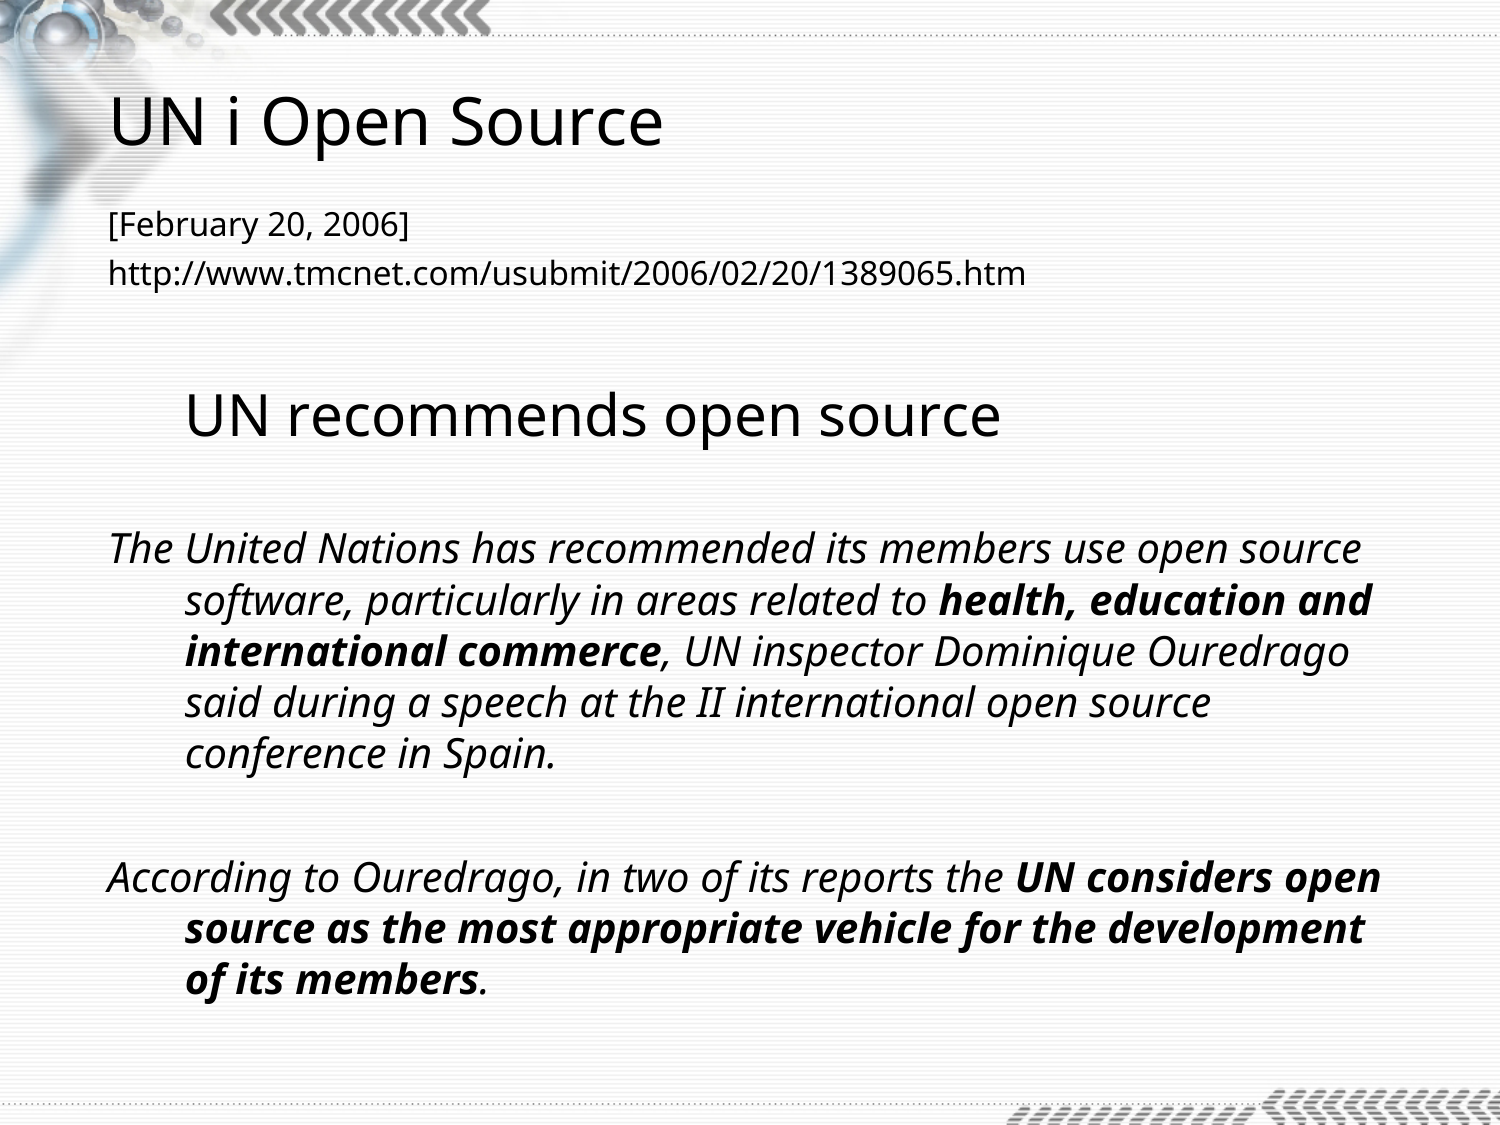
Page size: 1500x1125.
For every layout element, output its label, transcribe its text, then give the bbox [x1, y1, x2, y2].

list [February 20, 2006] http://www.tmcnet.com/usubmit/2006/02/20/1389065.htm UN recommends open source The United Nations has recommended its members use open source software, particularly in areas related to health, education and international commerce, UN inspector Dominique Ouredrago said during a speech at the II international open source conference in Spain. According to Ouredrago, in two of its reports the UN considers open source as the most appropriate vehicle for the development of its members. [92, 196, 1406, 990]
picture [0, 0, 1500, 1125]
title UN i Open Source [94, 49, 1407, 173]
